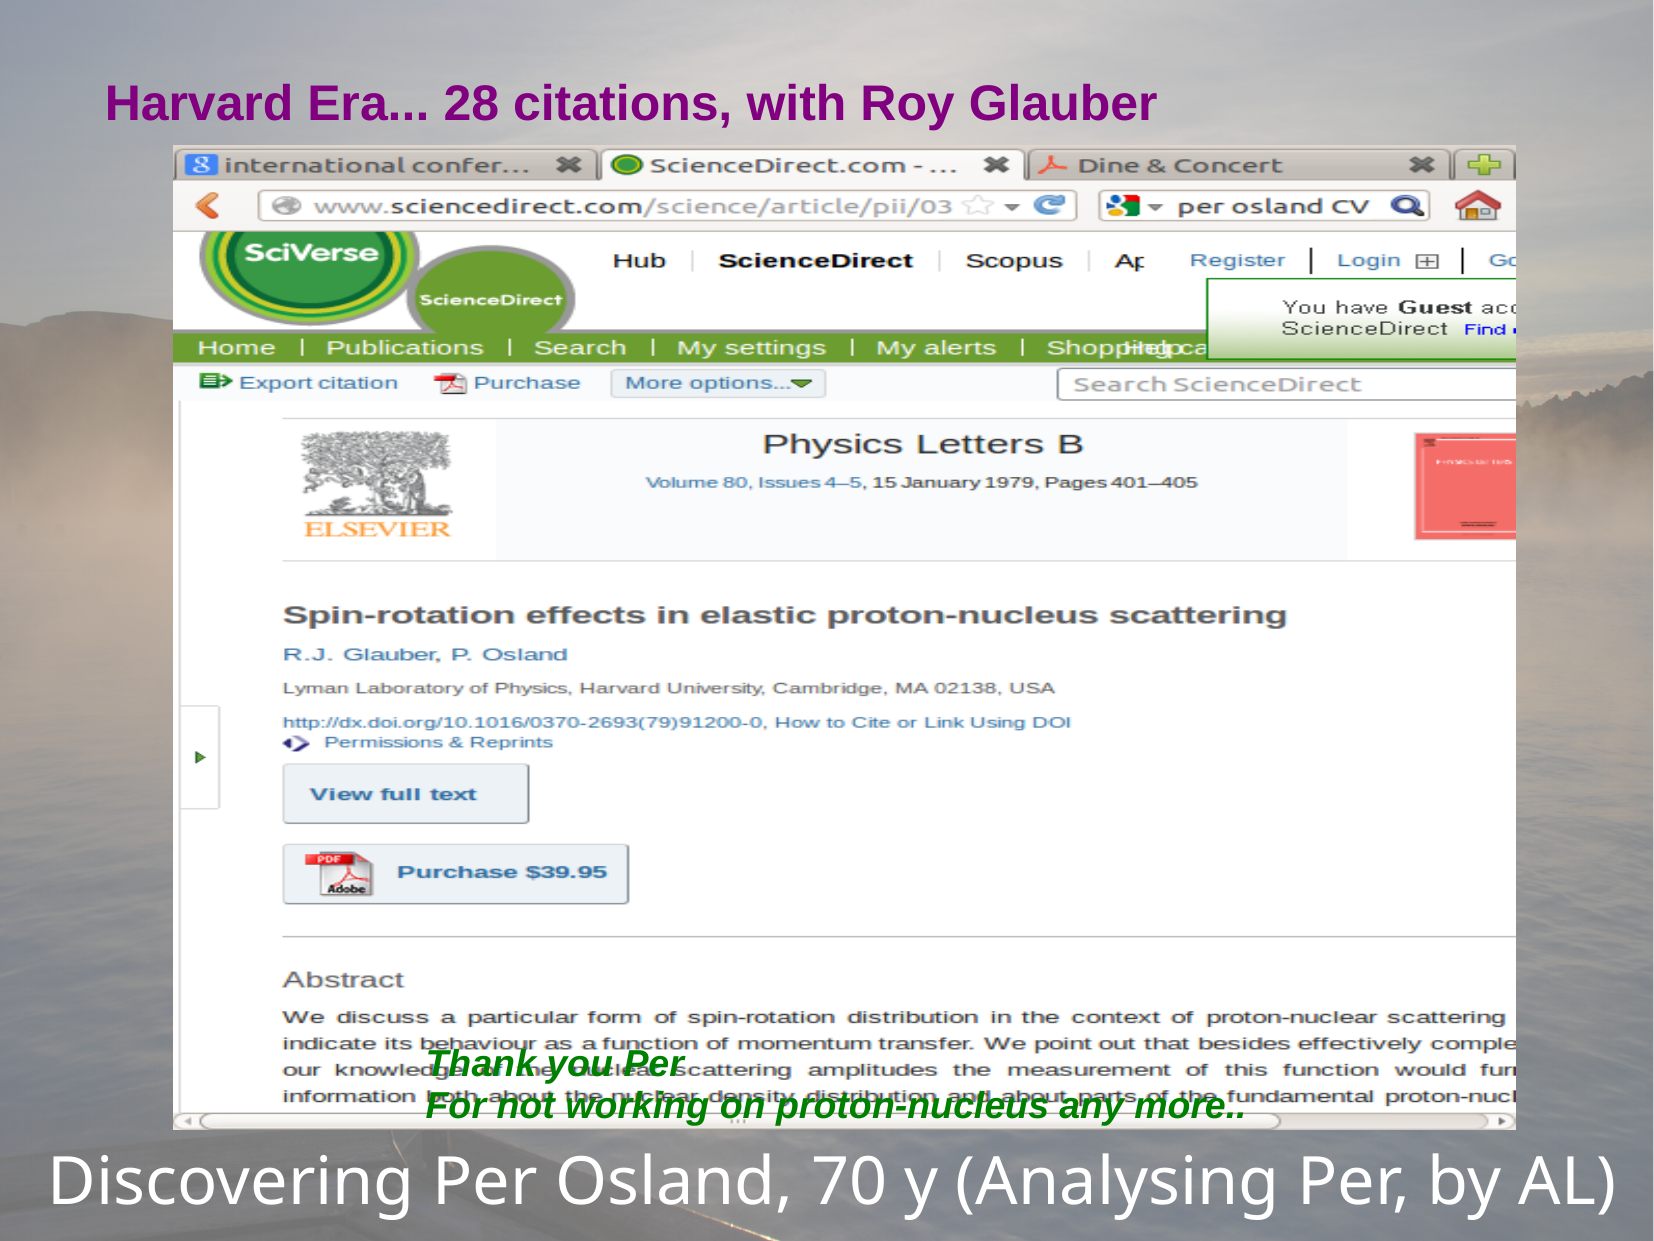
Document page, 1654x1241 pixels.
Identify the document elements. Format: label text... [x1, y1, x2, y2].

picture [173, 145, 1516, 1130]
text_box Thank you Per For not working on proton-nucleus any more.. [410, 1035, 1263, 1135]
text_box Harvard Era... 28 citations, with Roy Glauber [90, 67, 1174, 138]
